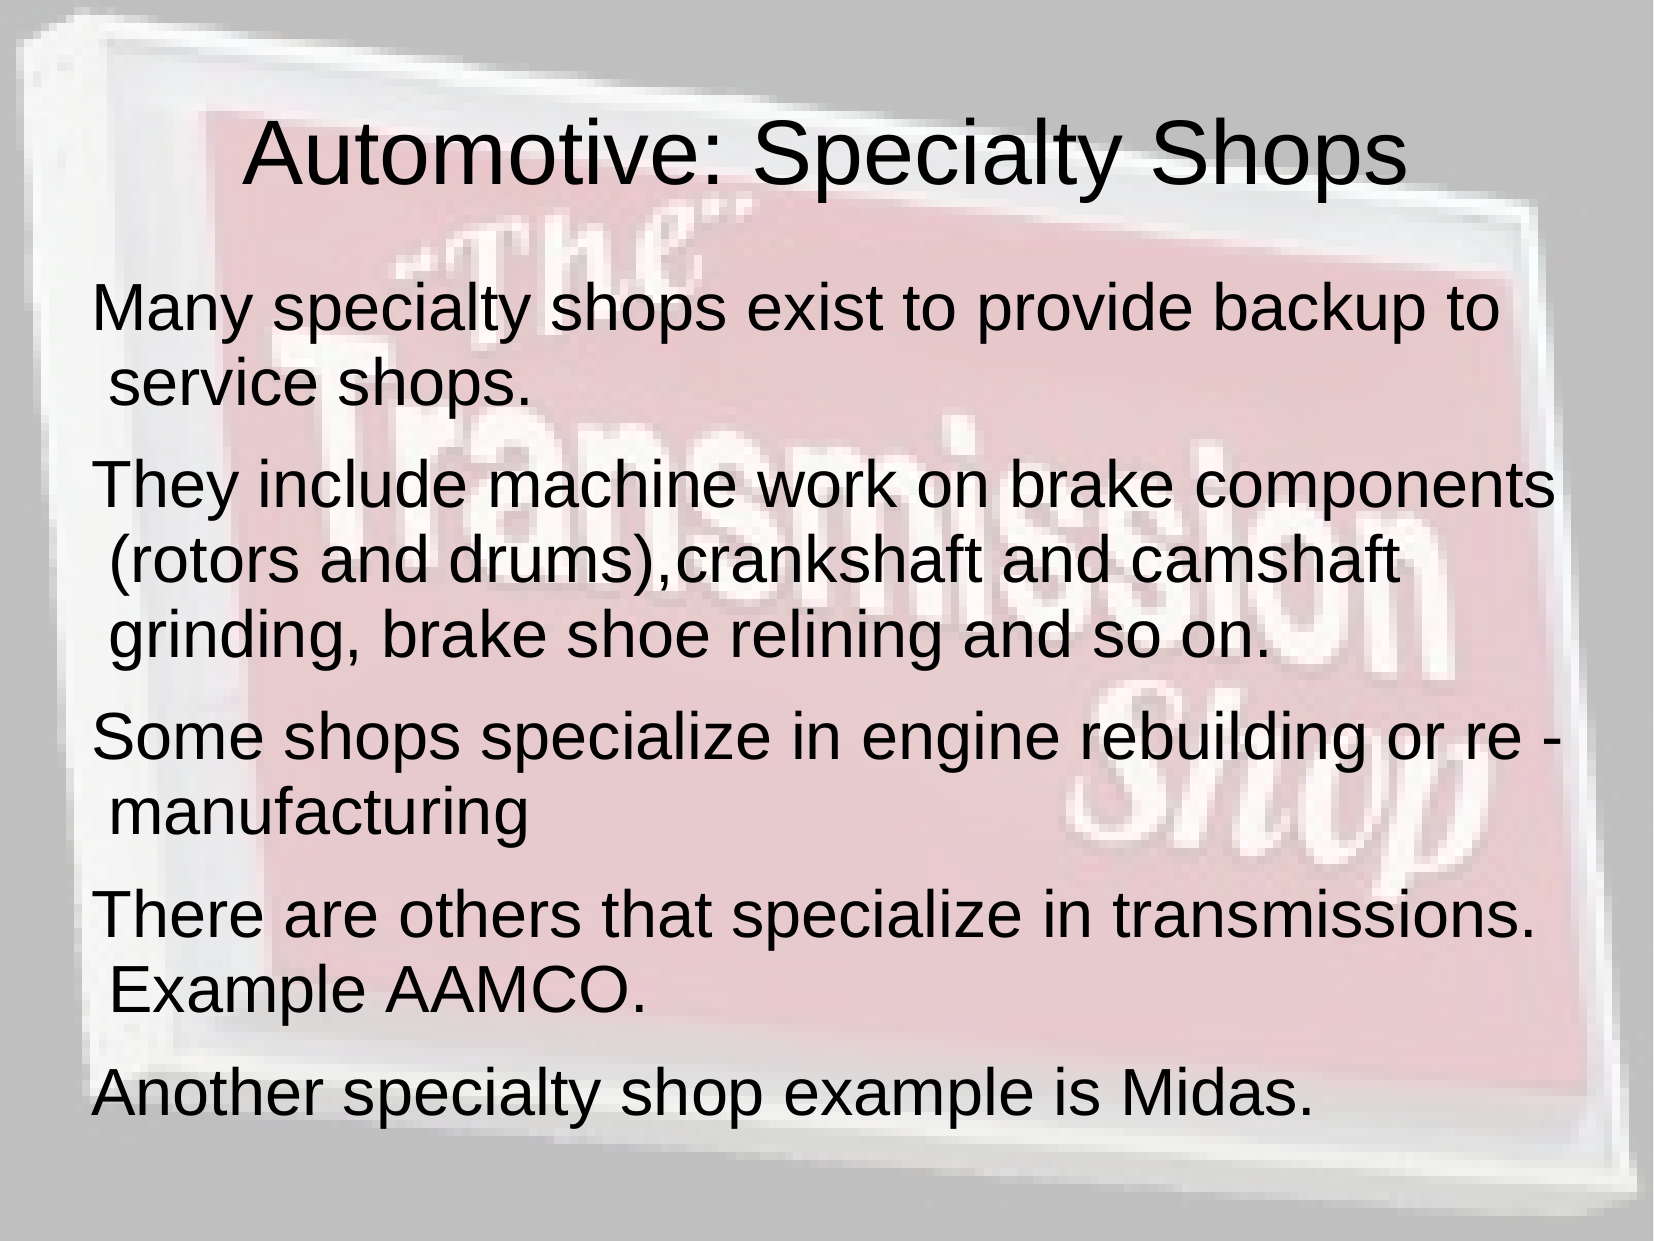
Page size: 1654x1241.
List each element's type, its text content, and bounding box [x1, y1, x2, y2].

subtitle Many specialty shops exist to provide backup to service shops. They include machine work on brake components (rotors and drums),crankshaft and camshaft grinding, brake shoe relining and so on. Some shops specialize in engine rebuilding or re - manufacturing There are others that specialize in transmissions. Example AAMCO. Another specialty shop example is Midas. [37, 269, 1613, 1130]
picture [0, 0, 1654, 1241]
title Automotive: Specialty Shops [82, 49, 1571, 257]
